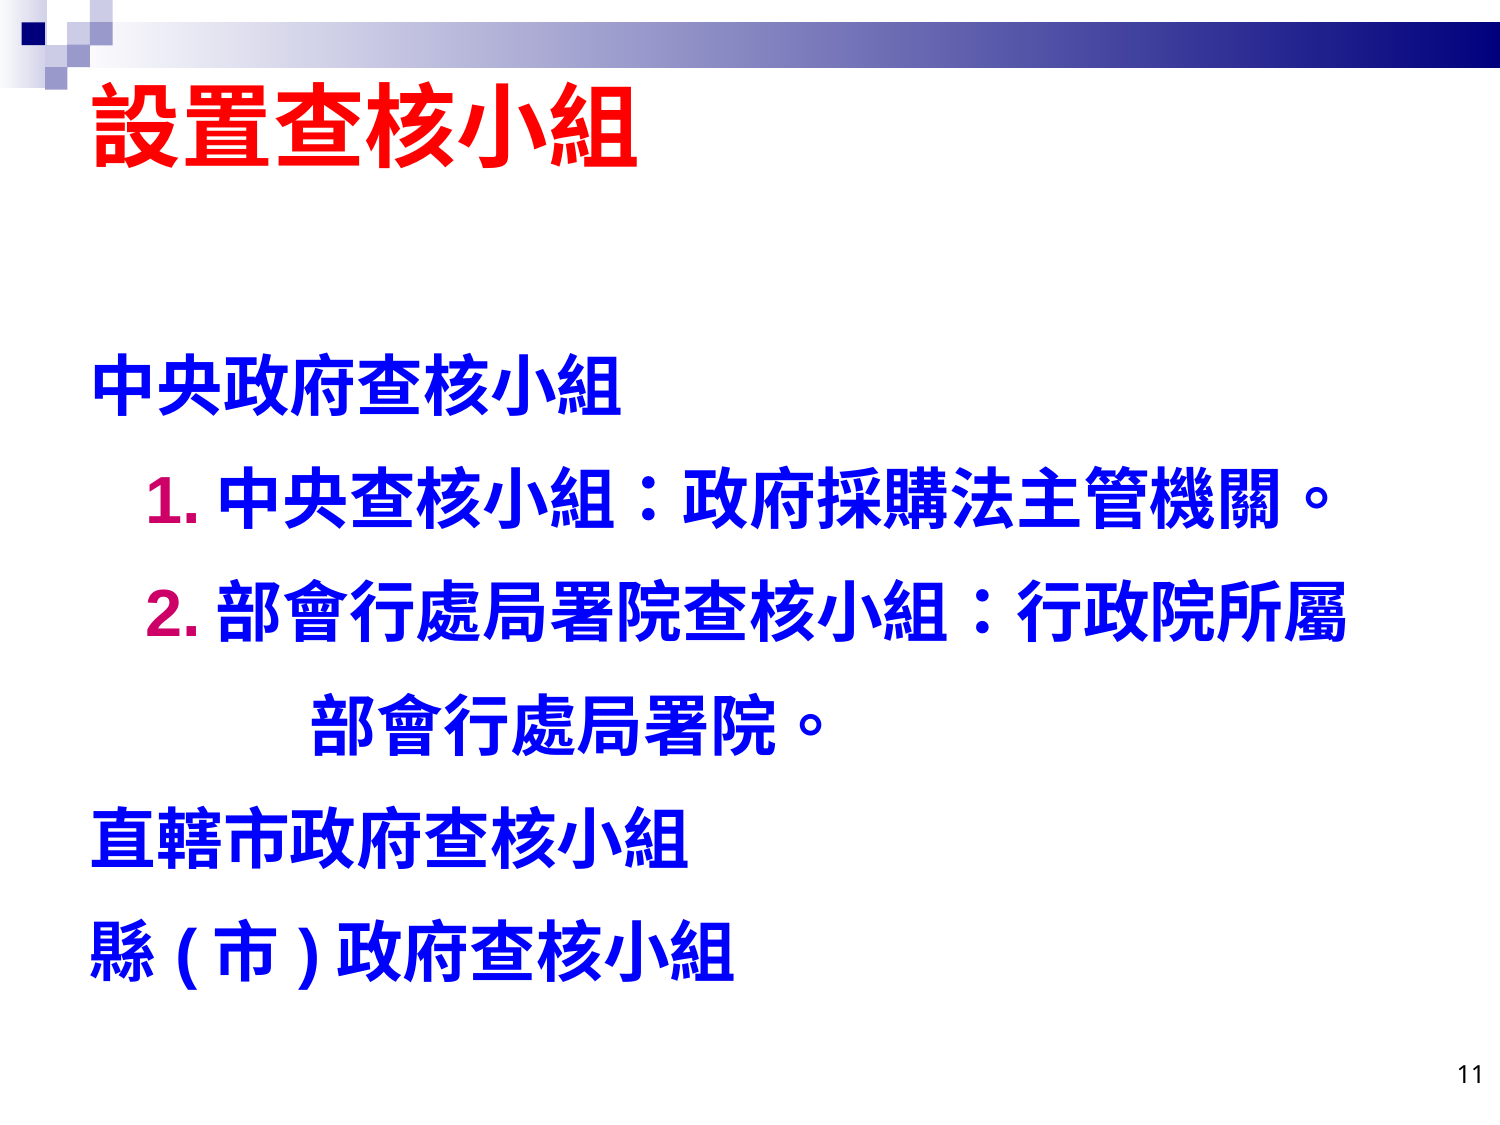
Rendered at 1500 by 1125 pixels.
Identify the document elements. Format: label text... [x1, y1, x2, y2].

text_box <number> [1149, 1025, 1500, 1101]
title 設置查核小組 [74, 69, 1426, 305]
list 中央政府查核小組 1.中央查核小組：政府採購法主管機關。 2.部會行處局署院查核小組：行政院所屬 部會行處局署院。 直轄市政府查核小組 縣(市)政府查核小組 [74, 324, 1426, 964]
